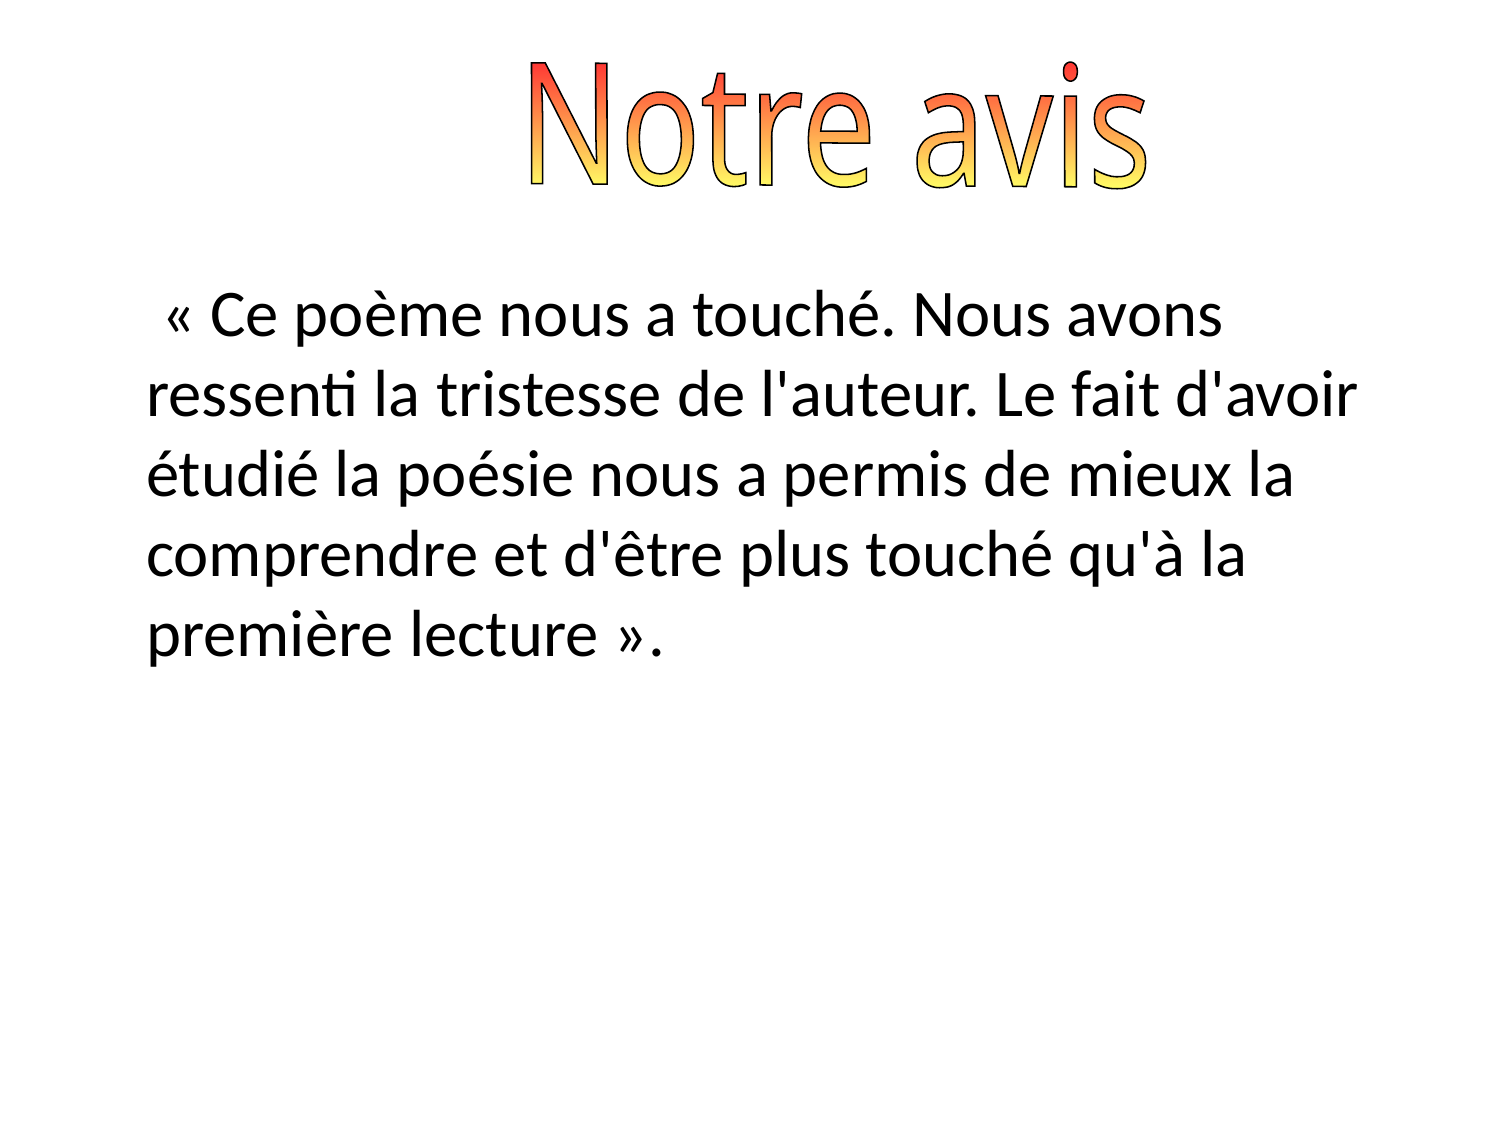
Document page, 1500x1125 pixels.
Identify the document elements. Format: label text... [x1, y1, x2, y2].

text_box Notre avis [985, 95, 1054, 187]
text_box Notre avis [917, 93, 975, 188]
text_box Notre avis [627, 92, 694, 187]
text_box Notre avis [702, 73, 746, 187]
text_box Notre avis [1064, 96, 1077, 187]
text_box Notre avis [759, 92, 802, 186]
text_box Notre avis [1094, 94, 1146, 189]
text_box Notre avis [1063, 62, 1078, 82]
text_box Notre avis [531, 62, 608, 185]
text_box Notre avis [808, 93, 870, 188]
list « Ce poème nous a touché. Nous avons ressenti la tristesse de l'auteur. Le fait d'avoir étudié la poésie nous a permis de mieux la comprendre et d'être plus touché qu'à la première lecture ». [75, 262, 1425, 1005]
